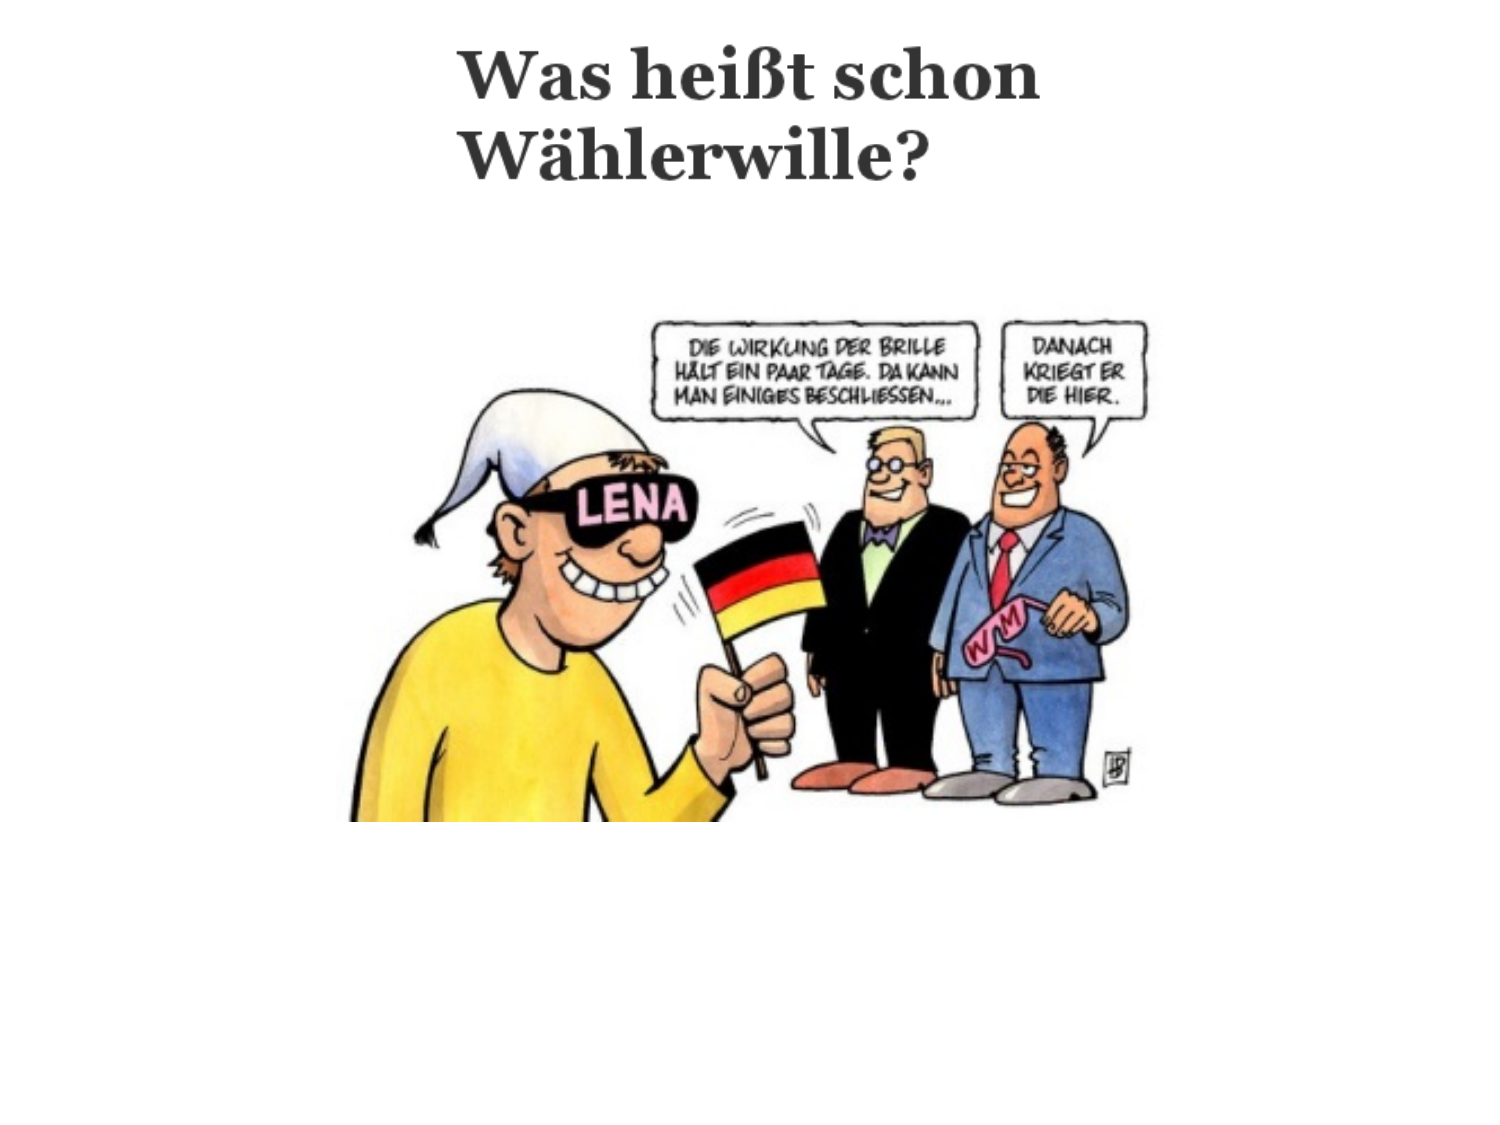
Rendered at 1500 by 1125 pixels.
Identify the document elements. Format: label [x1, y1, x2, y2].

picture [336, 303, 1164, 822]
picture [454, 42, 1043, 184]
